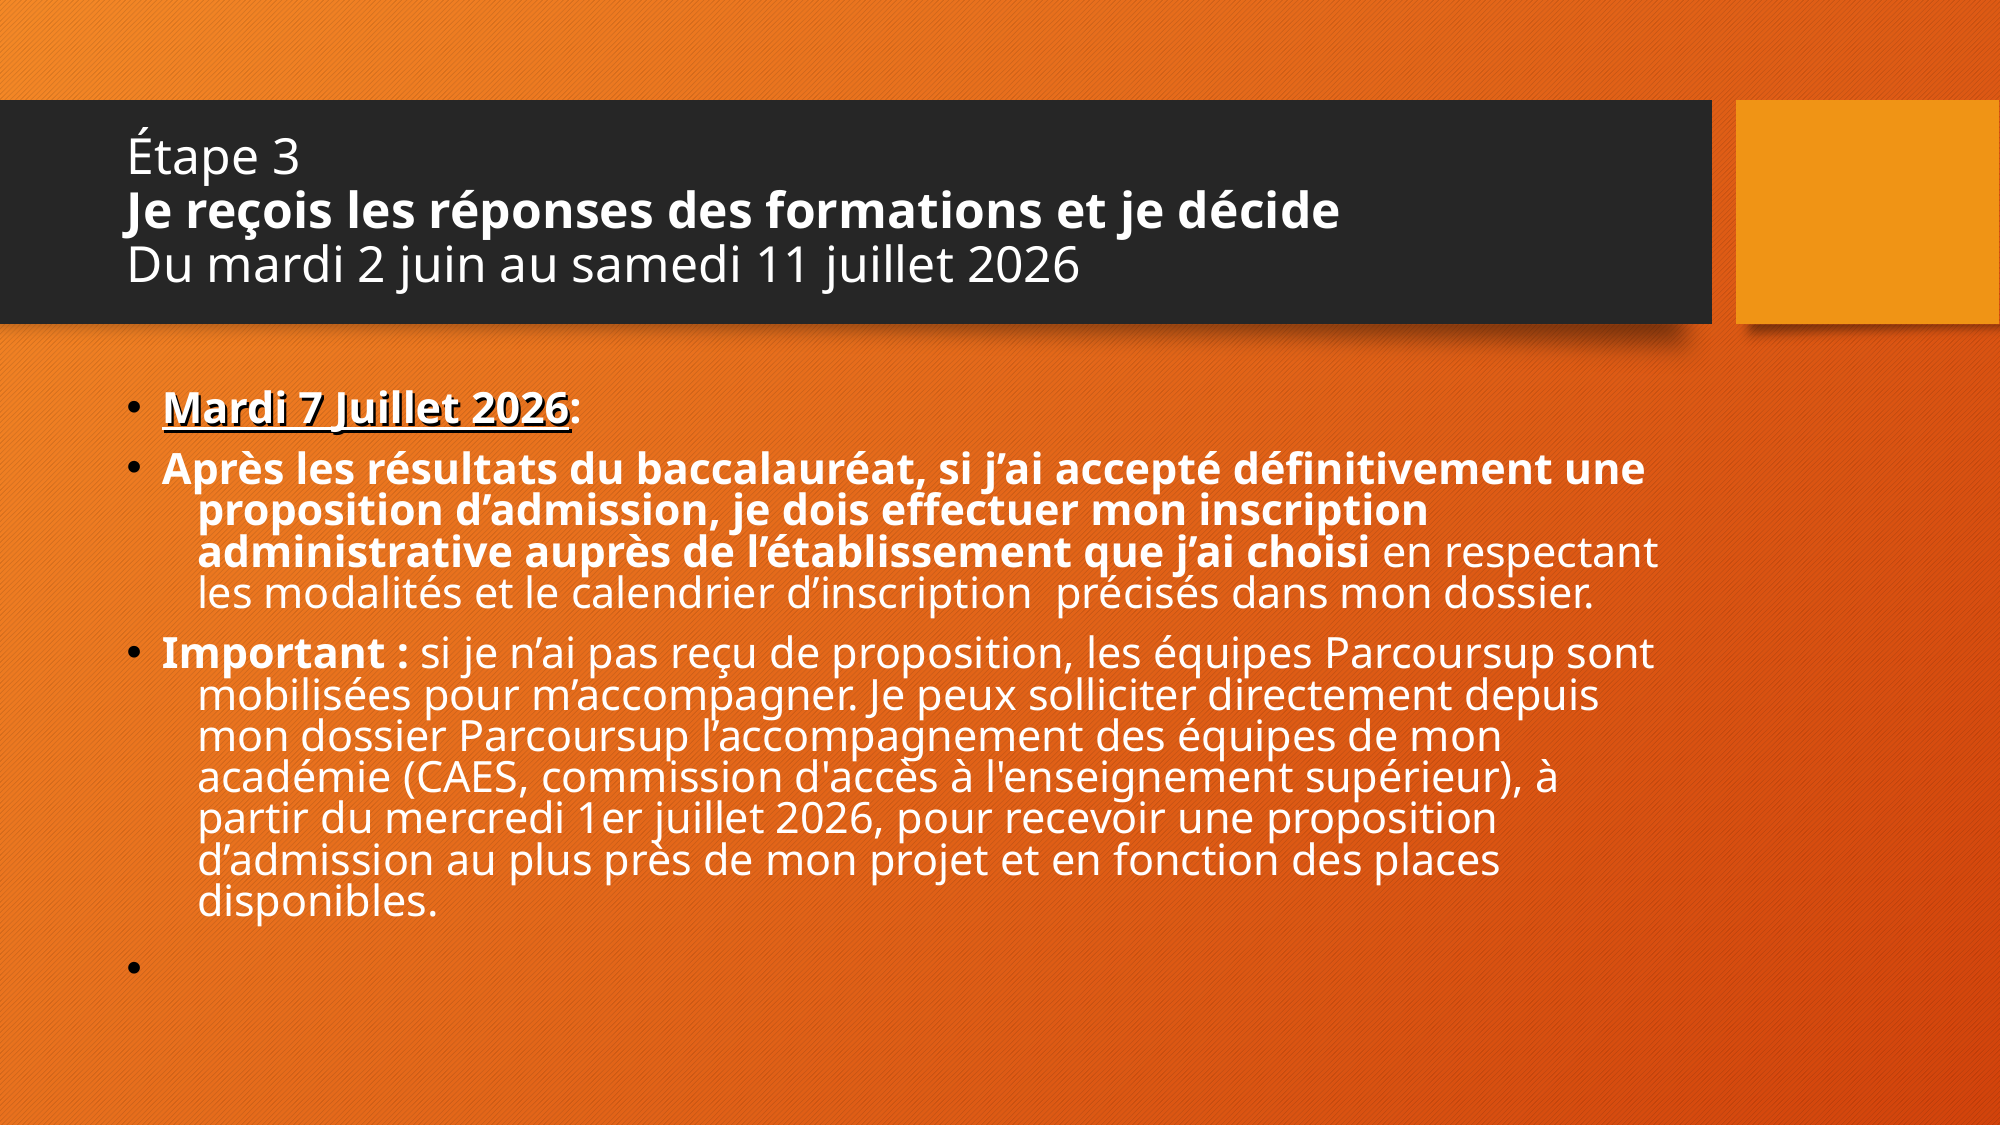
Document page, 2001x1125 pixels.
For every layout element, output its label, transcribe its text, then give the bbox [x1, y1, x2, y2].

picture [0, 323, 1713, 376]
title Étape 3 Je reçois les réponses des formations et je décide Du mardi 2 juin au samedi 11 juillet 2026 [111, 123, 1689, 301]
picture [1736, 323, 2000, 348]
list Mardi 7 Juillet 2026: Après les résultats du baccalauréat, si j’ai accepté définitivement une proposition d’admission, je dois effectuer mon inscription administrative auprès de l’établissement que j’ai choisi en respectant les modalités et le calendrier d’inscription précisés dans mon dossier. Important : si je n’ai pas reçu de proposition, les équipes Parcoursup sont mobilisées pour m’accompagner. Je peux solliciter directement depuis mon dossier Parcoursup l’accompagnement des équipes de mon académie (CAES, commission d'accès à l'enseignement supérieur), à partir du mercredi 1er juillet 2026, pour recevoir une proposition d’admission au plus près de mon projet et en fonction des places disponibles. [111, 383, 1689, 974]
